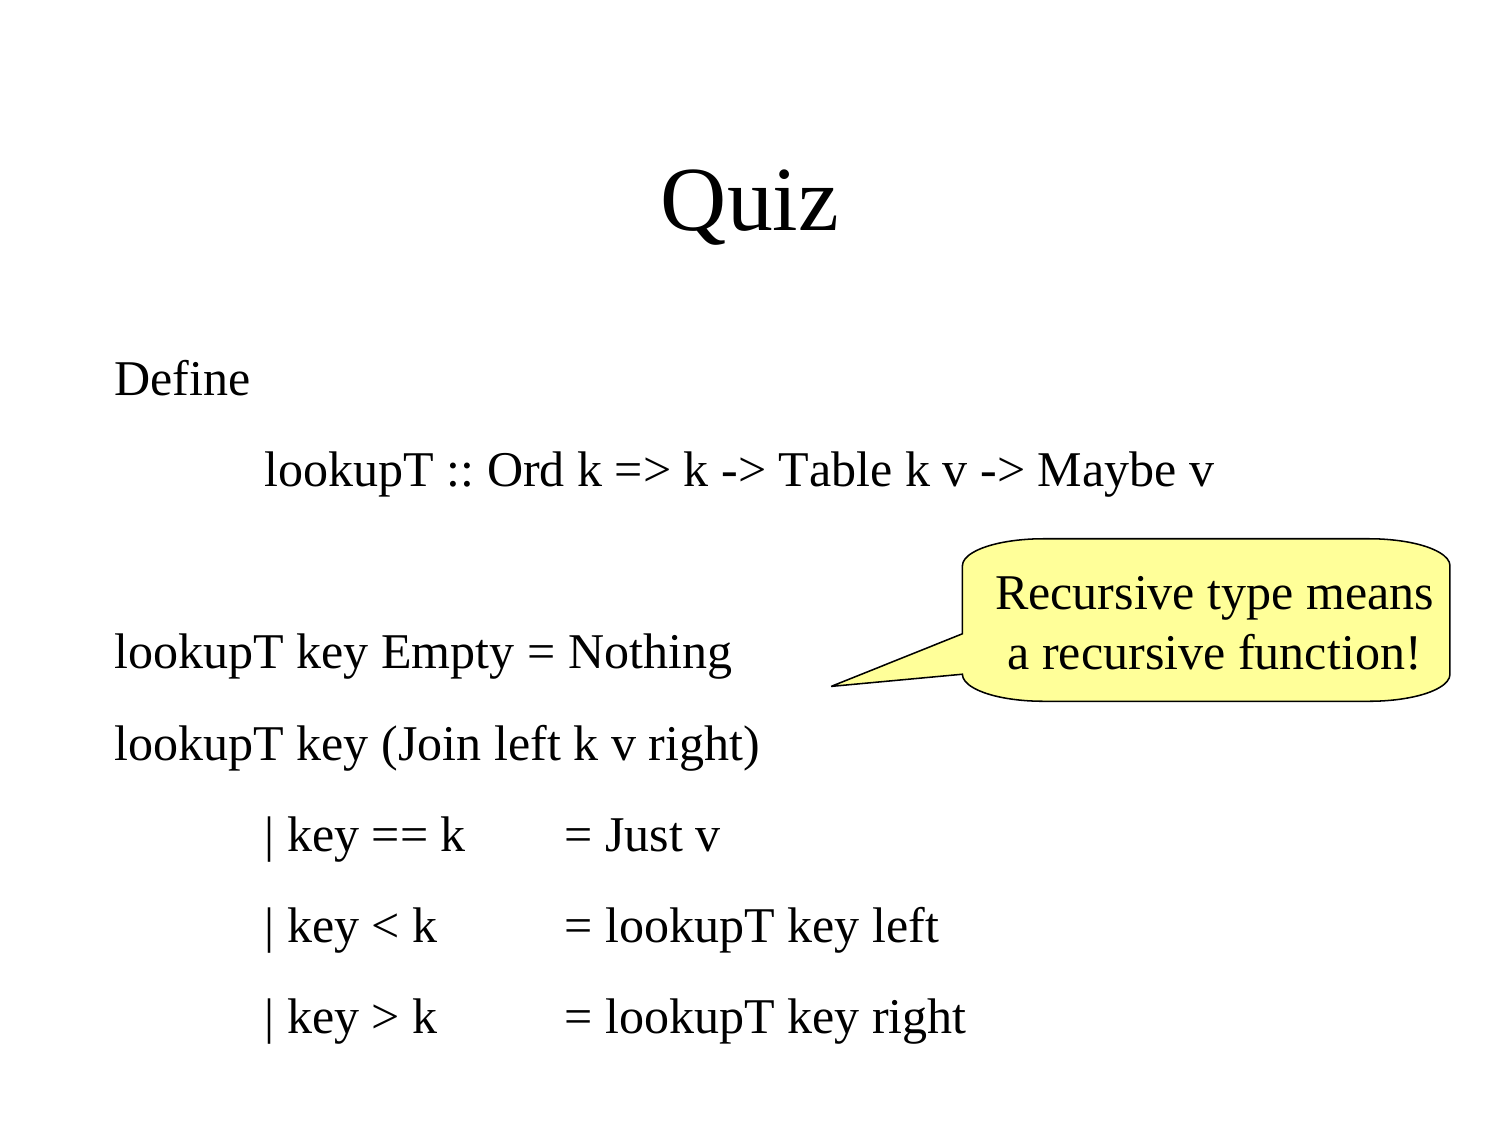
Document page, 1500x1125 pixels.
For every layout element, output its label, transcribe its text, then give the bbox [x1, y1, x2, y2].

text_box Define lookupT :: Ord k => k -> Table k v -> Maybe v lookupT key Empty = Nothing lookupT key (Join left k v right) | key == k = Just v | key < k = lookupT key left | key > k = lookupT key right [99, 337, 1401, 1052]
text_box Recursive type means a recursive function! [831, 538, 1450, 702]
title Quiz [112, 99, 1388, 288]
